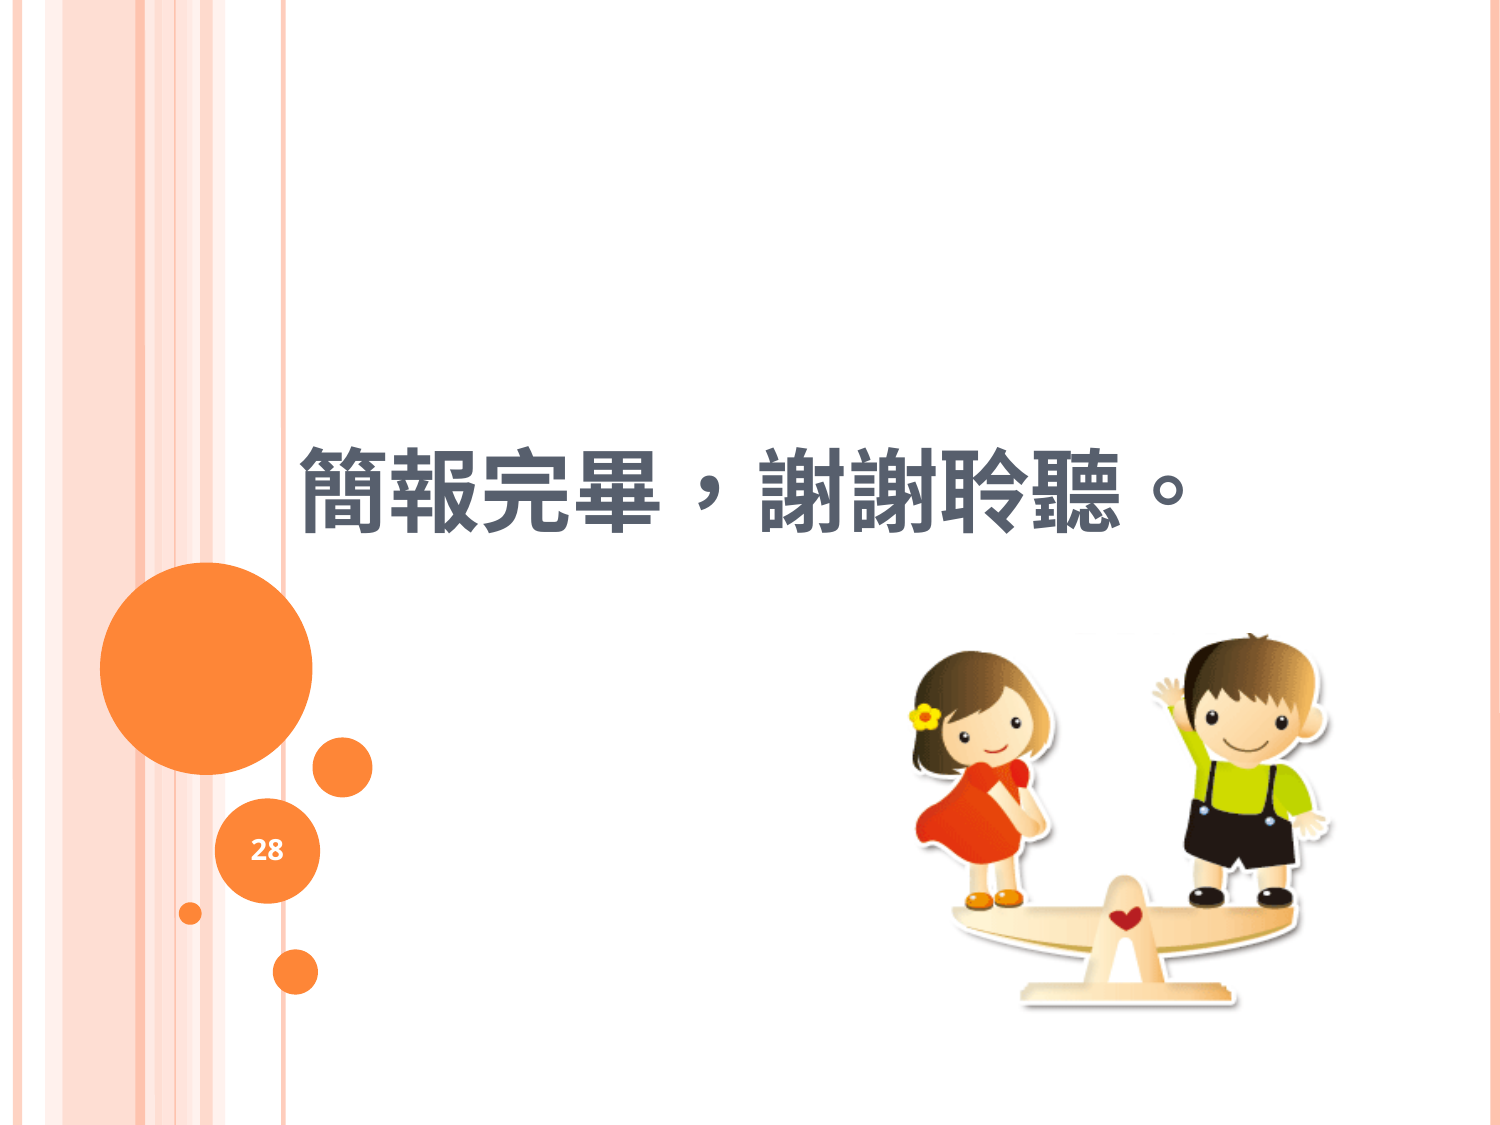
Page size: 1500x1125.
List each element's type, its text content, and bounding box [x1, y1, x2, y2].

title 簡報完畢，謝謝聆聽。 [64, 350, 1447, 551]
picture [879, 633, 1365, 1024]
text_box [217, 808, 318, 894]
